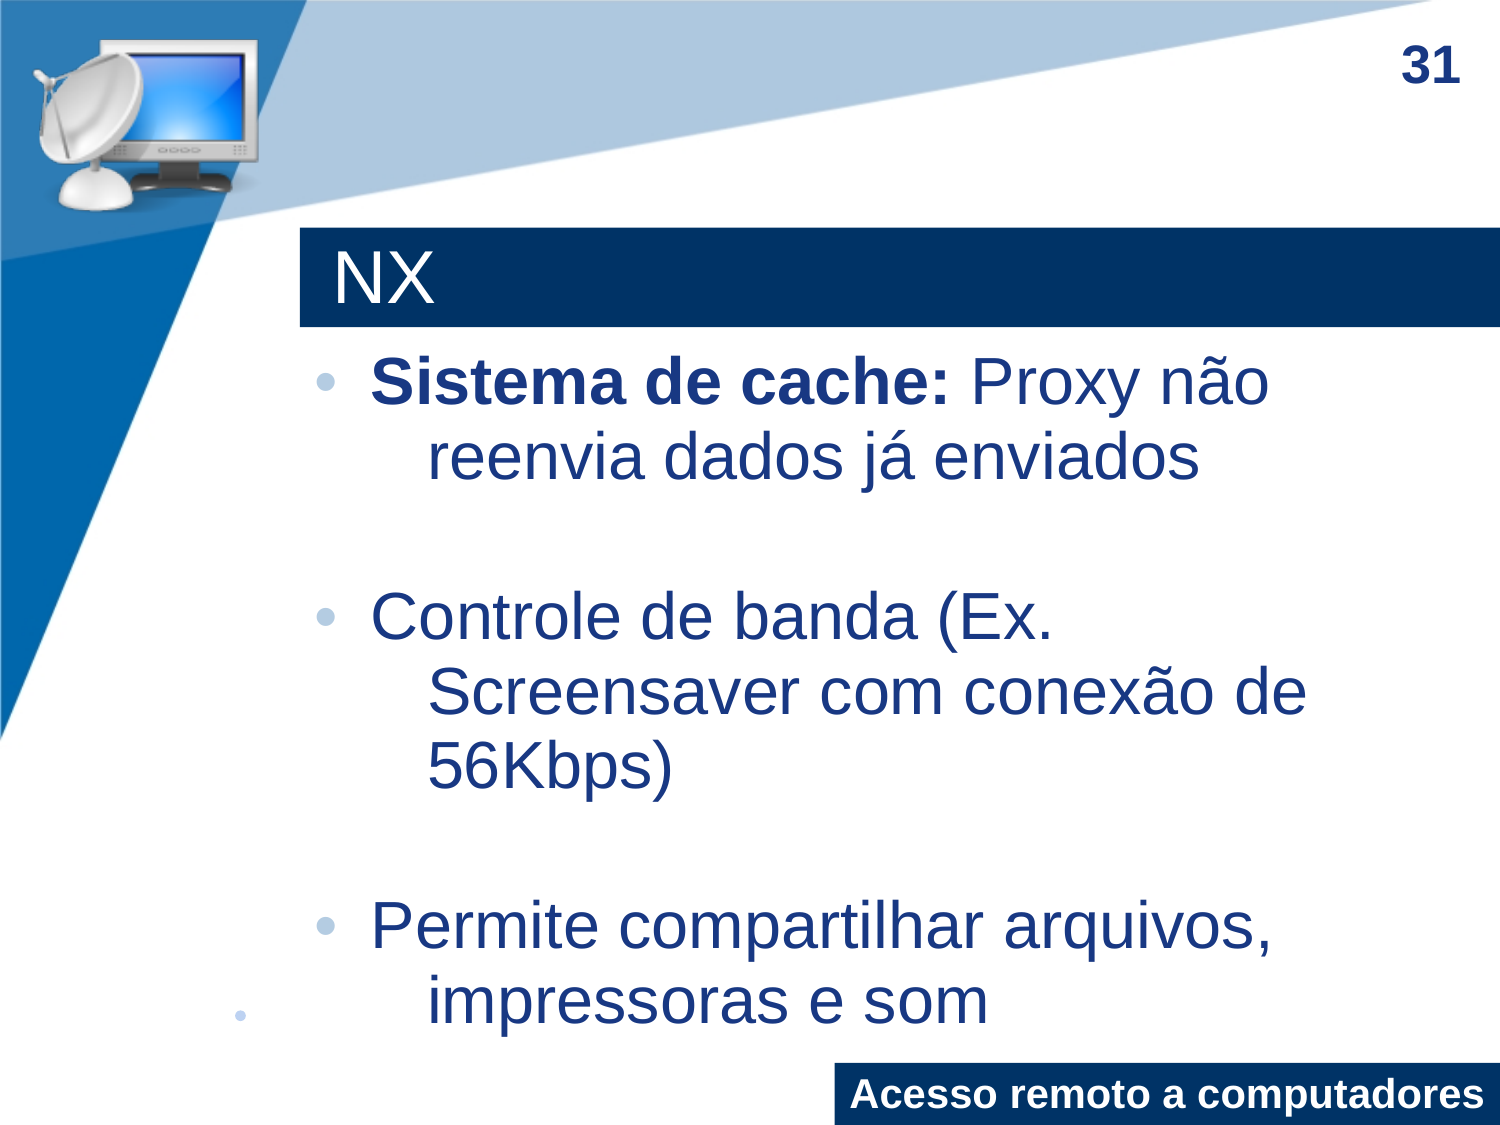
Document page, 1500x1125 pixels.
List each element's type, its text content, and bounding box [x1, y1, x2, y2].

picture [0, 0, 1500, 842]
title NX [299, 227, 1500, 328]
list Sistema de cache: Proxy não reenvia dados já enviados Controle de banda (Ex. Screensaver com conexão de 56Kbps) Permite compartilhar arquivos, impressoras e som [299, 336, 1418, 1046]
